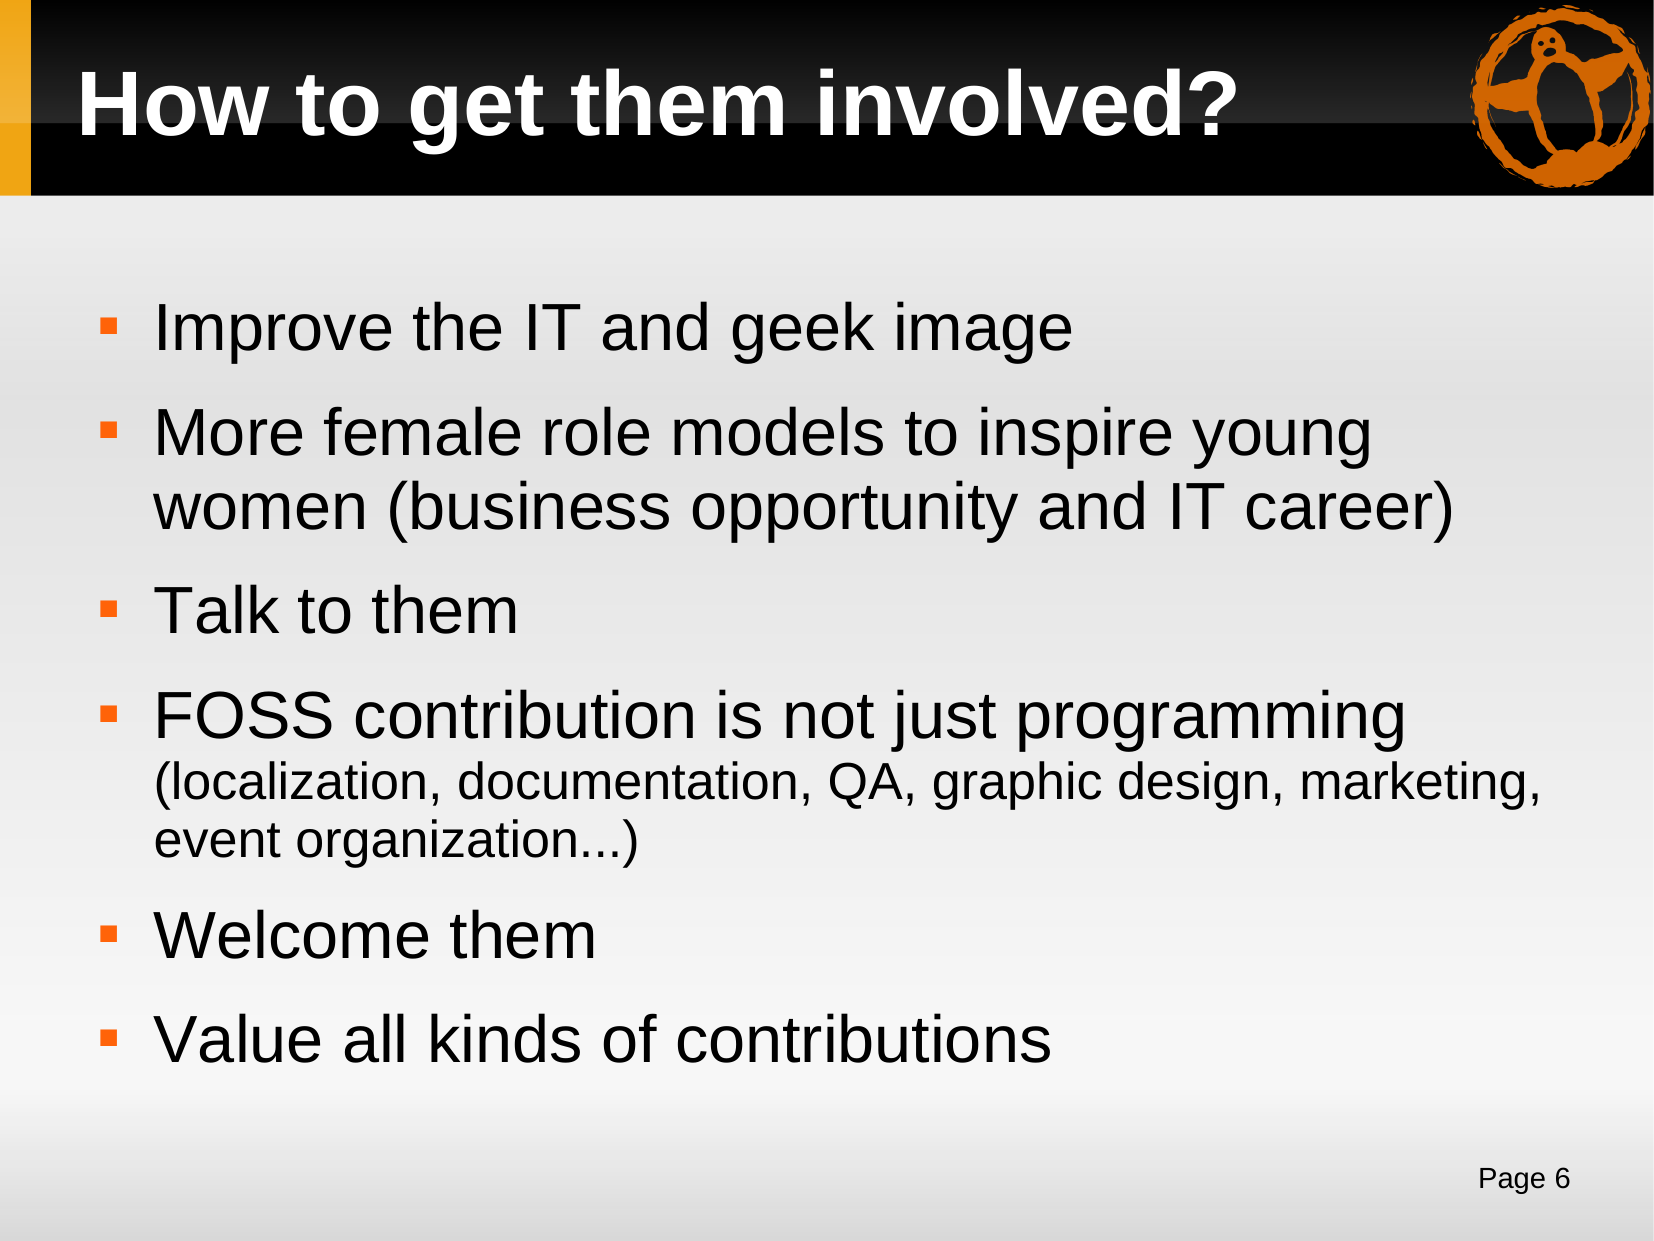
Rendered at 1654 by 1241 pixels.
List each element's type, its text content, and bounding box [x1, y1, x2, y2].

list Improve the IT and geek image More female role models to inspire young women (business opportunity and IT career) Talk to them FOSS contribution is not just programming (localization, documentation, QA, graphic design, marketing, event organization...) Welcome them Value all kinds of contributions [82, 290, 1571, 1109]
title How to get them involved? [76, 0, 1565, 208]
picture [0, 0, 1654, 1241]
